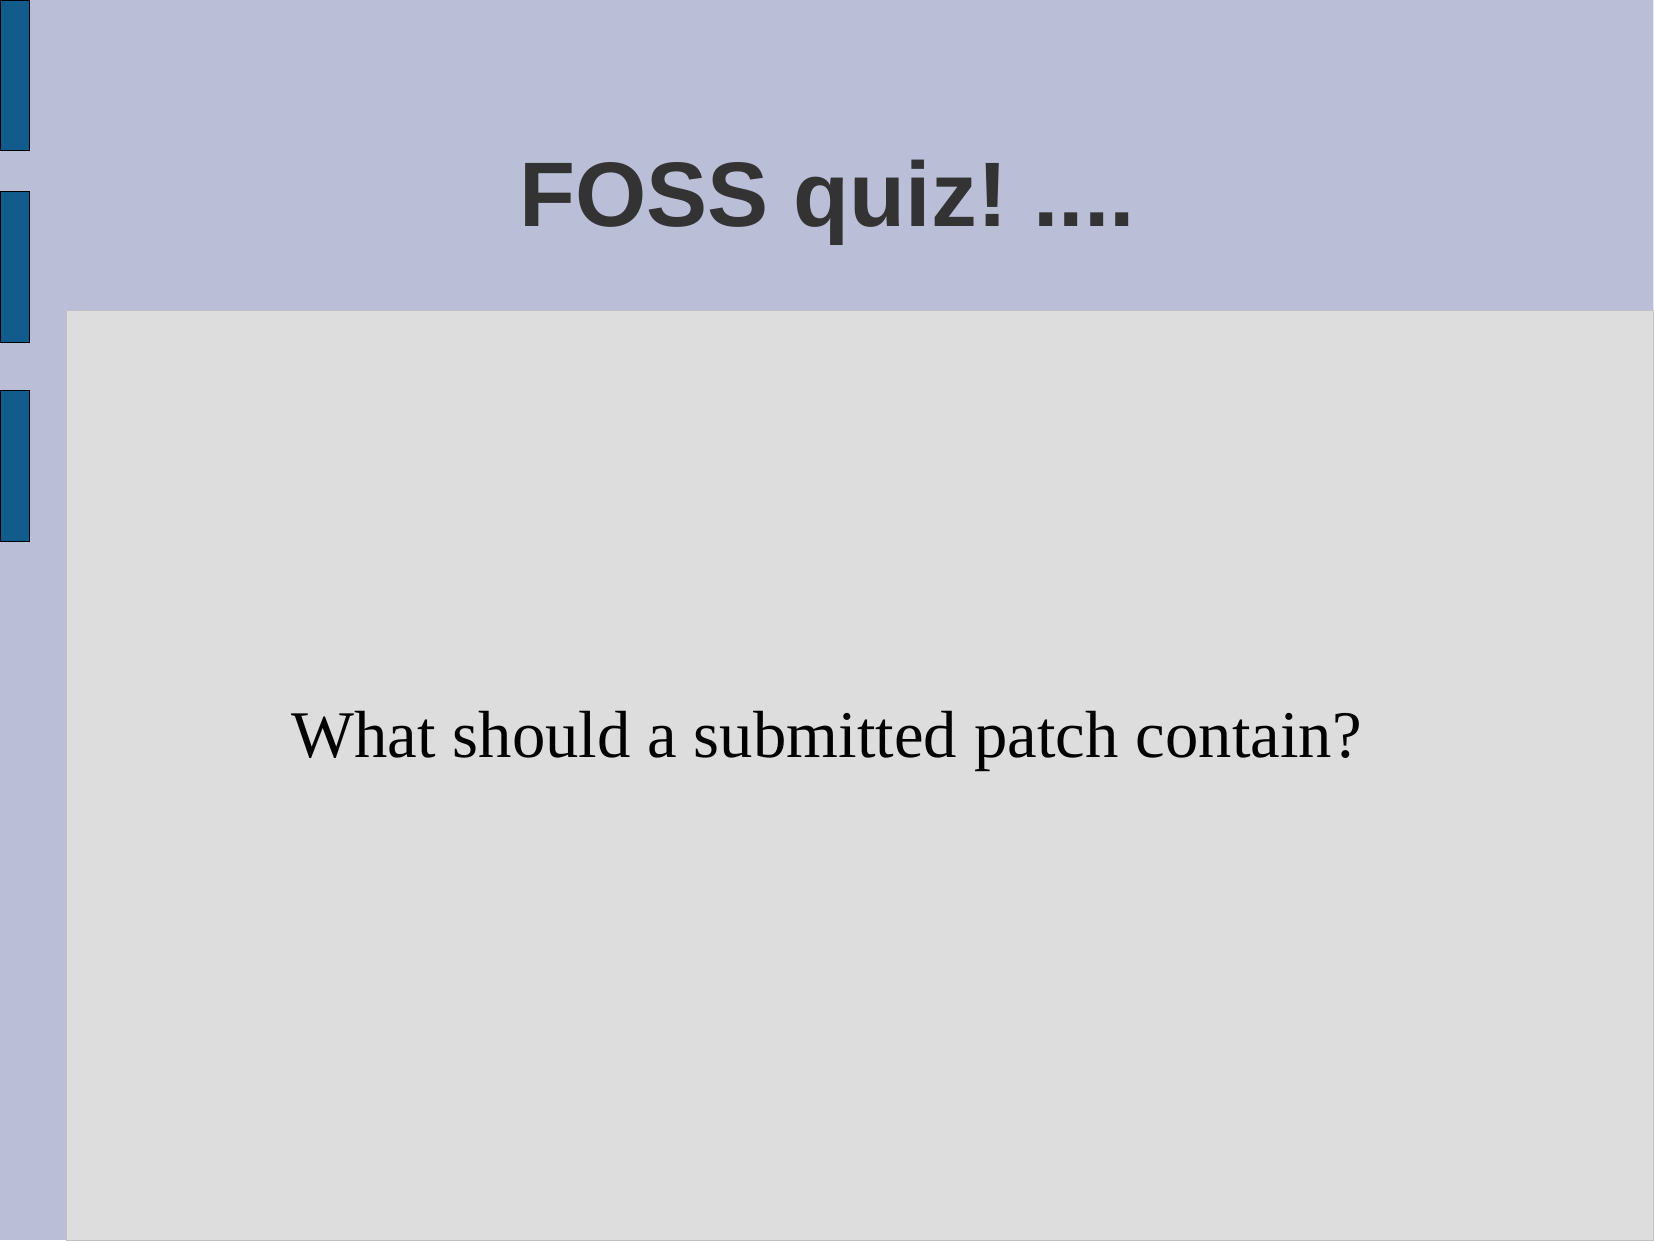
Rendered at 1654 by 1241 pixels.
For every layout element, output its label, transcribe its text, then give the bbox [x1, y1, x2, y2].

title FOSS quiz! .... [121, 98, 1534, 291]
subtitle What should a submitted patch contain? [121, 352, 1534, 1119]
